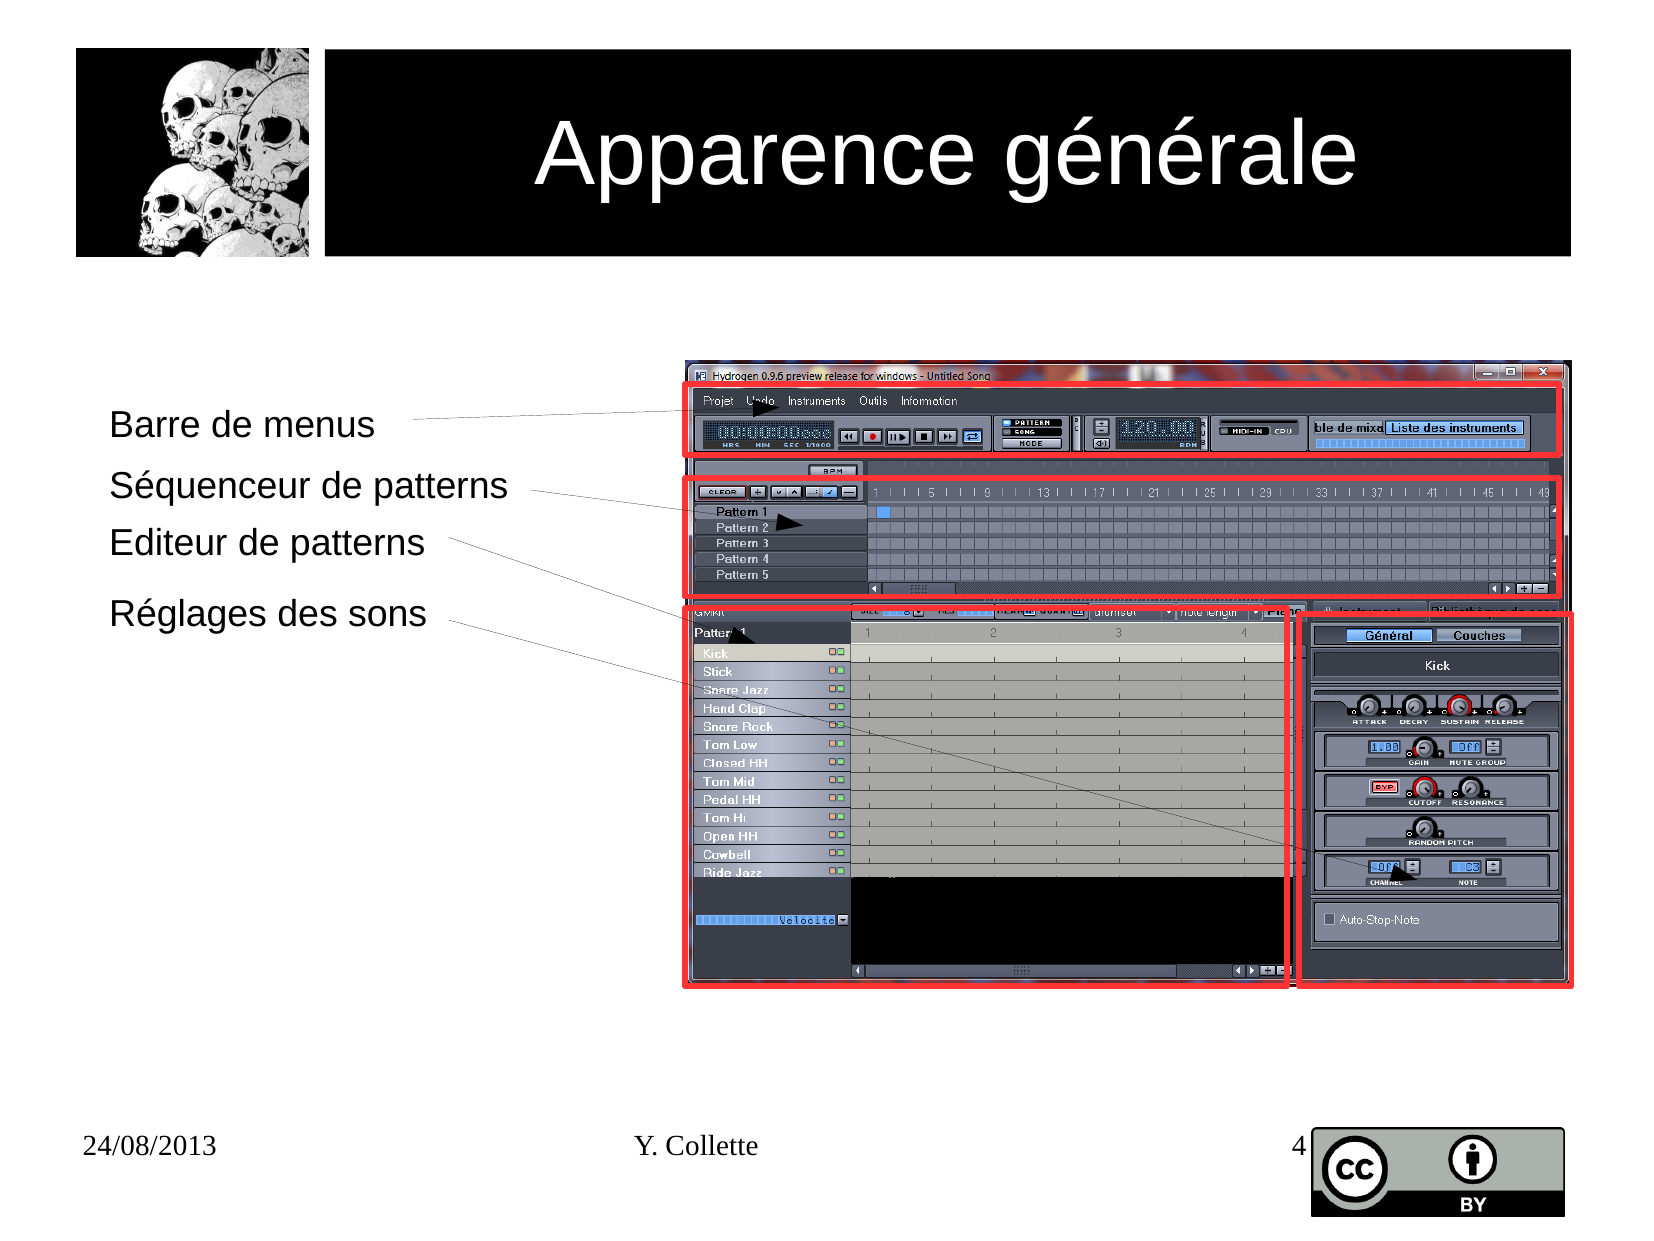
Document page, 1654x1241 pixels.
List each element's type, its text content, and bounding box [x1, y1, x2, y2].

picture [1290, 847, 1296, 987]
picture [688, 685, 1284, 983]
text_box Réglages des sons [94, 584, 461, 642]
picture [1311, 1127, 1565, 1217]
text_box Séquenceur de patterns [94, 456, 544, 514]
picture [685, 360, 1572, 847]
title Apparence générale [324, 49, 1571, 257]
text_box Barre de menus [94, 395, 402, 453]
picture [688, 611, 1284, 843]
picture [688, 481, 1556, 594]
picture [1302, 617, 1569, 983]
picture [688, 387, 1556, 452]
text_box Editeur de patterns [94, 513, 449, 571]
picture [76, 48, 309, 257]
